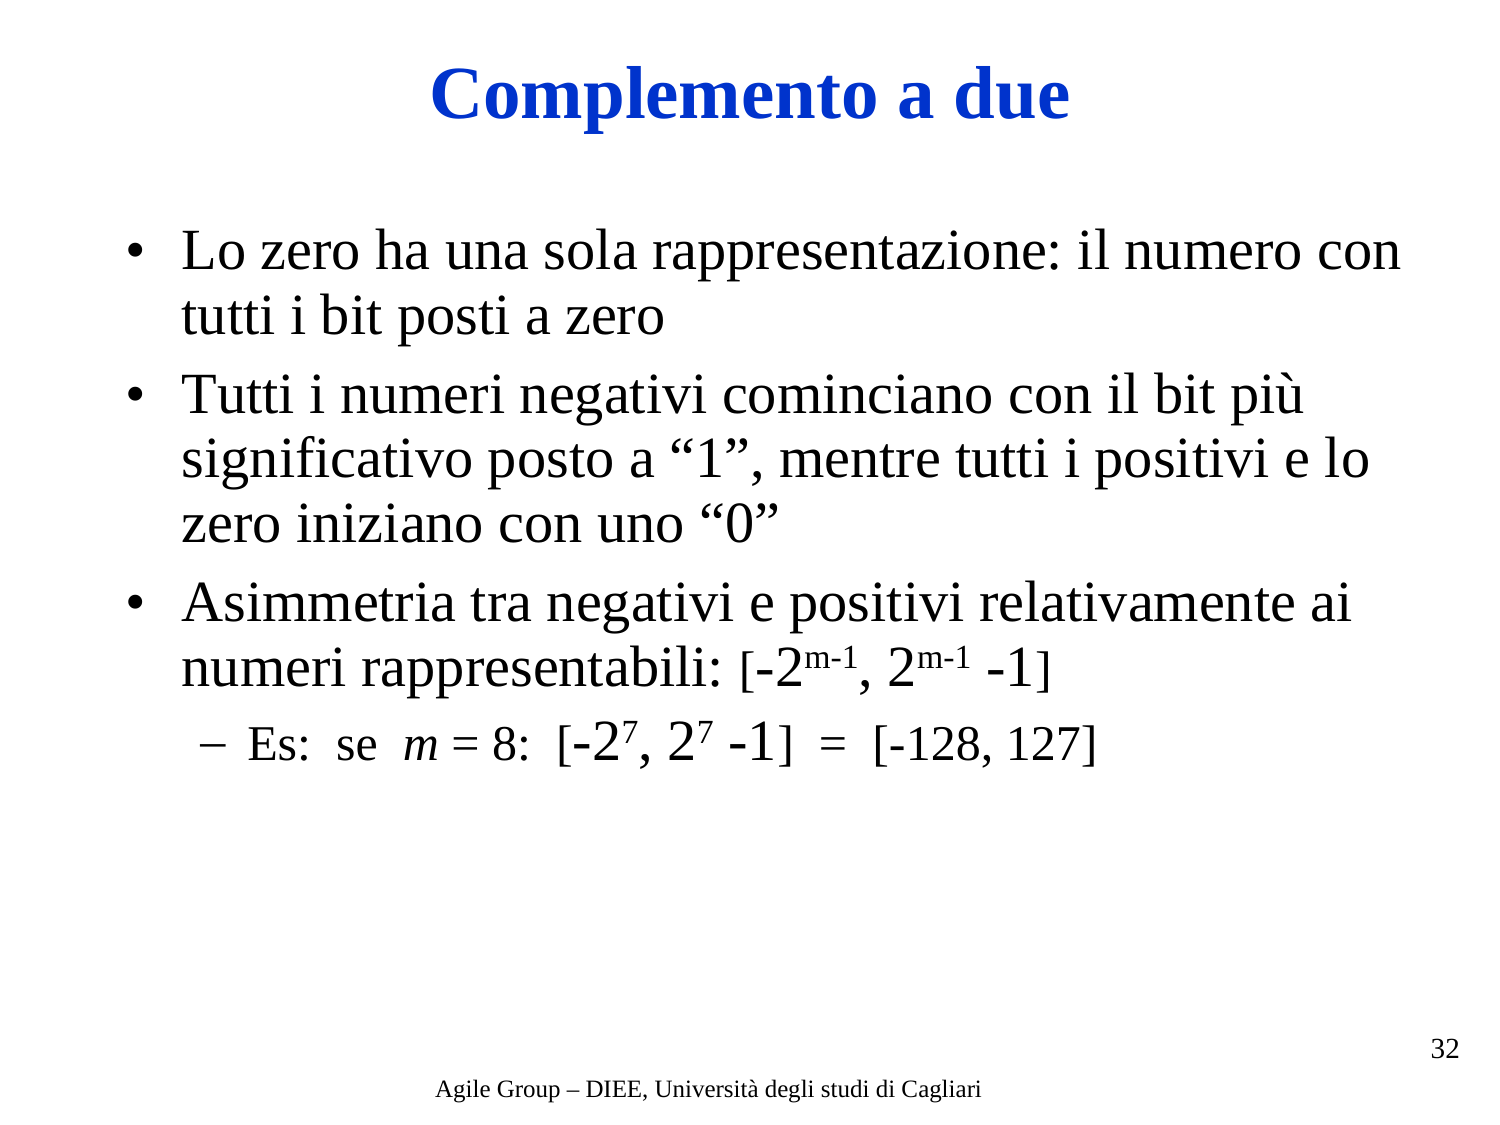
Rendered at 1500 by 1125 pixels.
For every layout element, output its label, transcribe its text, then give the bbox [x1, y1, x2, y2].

title Complemento a due [112, 12, 1388, 175]
list Lo zero ha una sola rappresentazione: il numero con tutti i bit posti a zero Tutti i numeri negativi cominciano con il bit più significativo posto a “1”, mentre tutti i positivi e lo zero iniziano con uno “0” Asimmetria tra negativi e positivi relativamente ai numeri rappresentabili: [-2m-1, 2m-1 -1] Es: se m = 8: [-27, 27 -1] = [-128, 127] [110, 209, 1463, 886]
